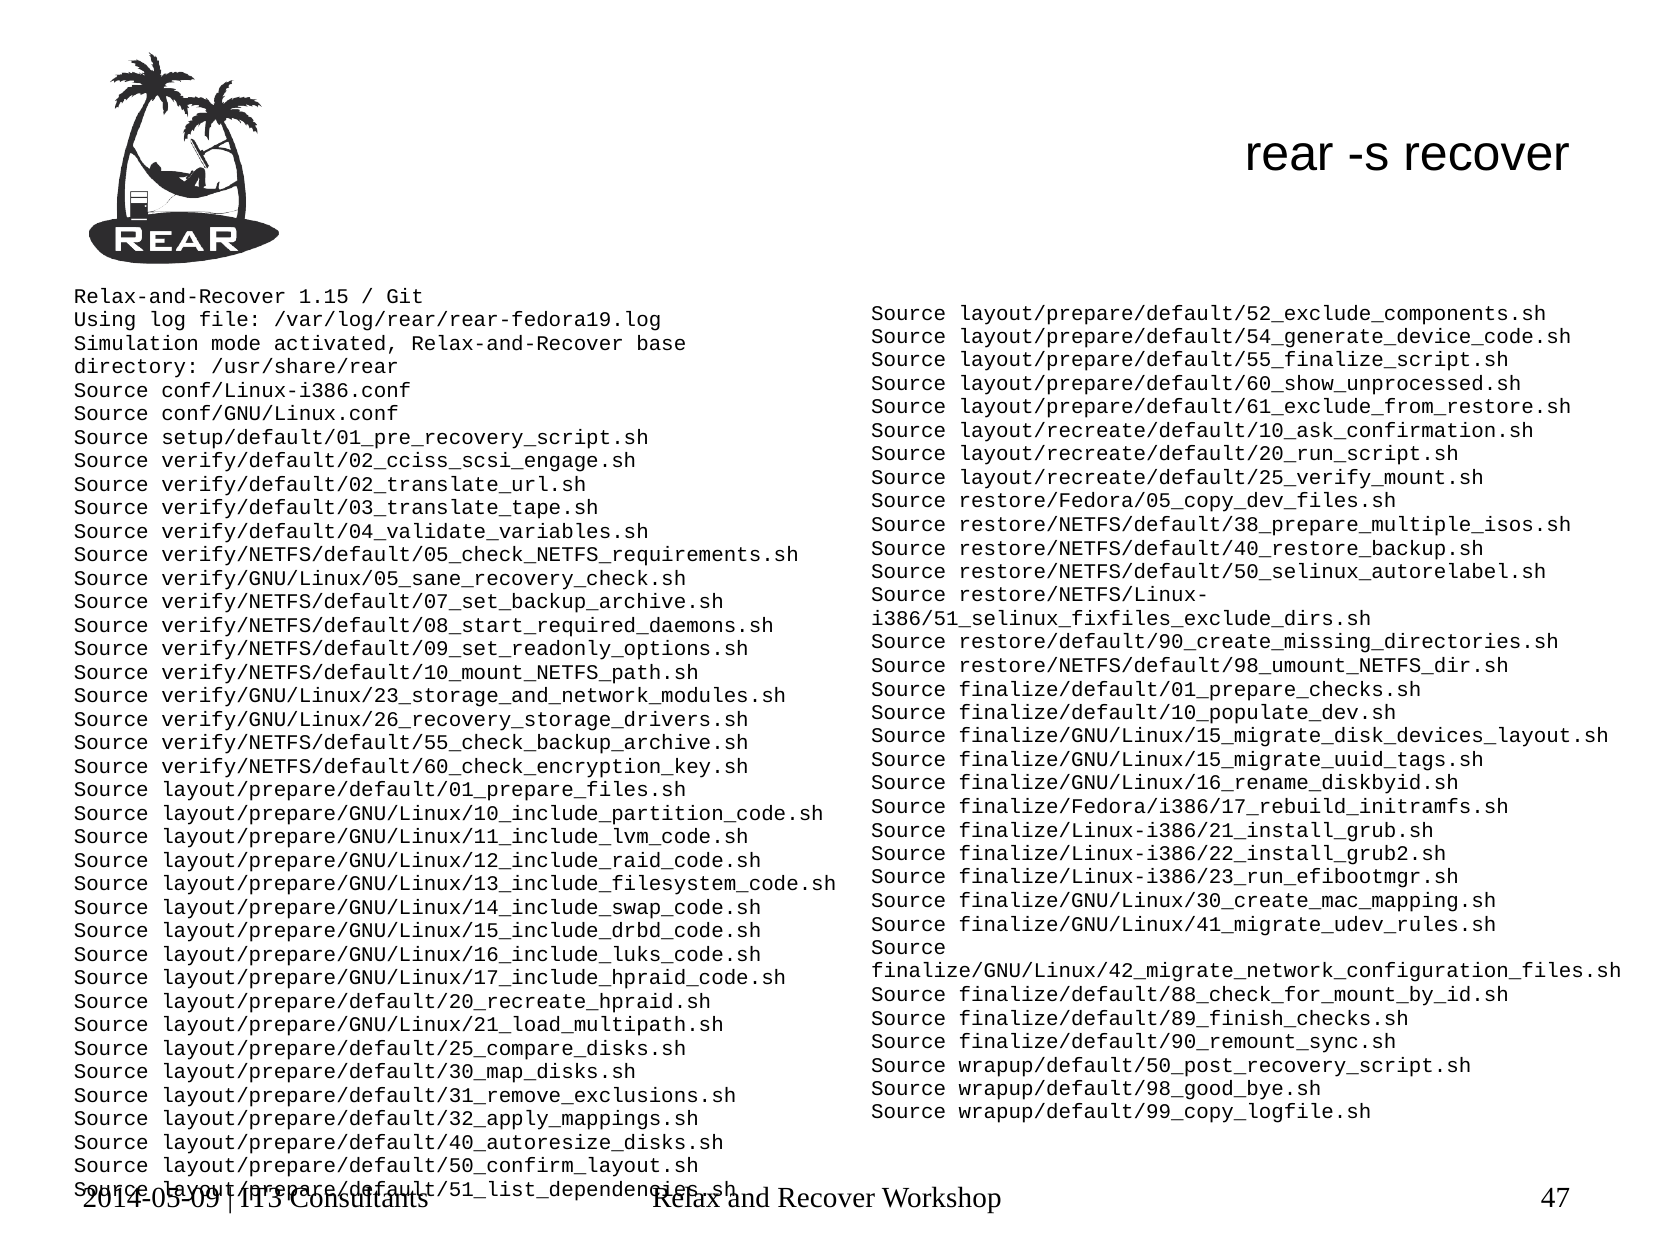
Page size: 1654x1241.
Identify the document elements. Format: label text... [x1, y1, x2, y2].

text_box Source layout/prepare/default/52_exclude_components.sh Source layout/prepare/default/54_generate_device_code.sh Source layout/prepare/default/55_finalize_script.sh Source layout/prepare/default/60_show_unprocessed.sh Source layout/prepare/default/61_exclude_from_restore.sh Source layout/recreate/default/10_ask_confirmation.sh Source layout/recreate/default/20_run_script.sh Source layout/recreate/default/25_verify_mount.sh Source restore/Fedora/05_copy_dev_files.sh Source restore/NETFS/default/38_prepare_multiple_isos.sh Source restore/NETFS/default/40_restore_backup.sh Source restore/NETFS/default/50_selinux_autorelabel.sh Source restore/NETFS/Linux-i386/51_selinux_fixfiles_exclude_dirs.sh Source restore/default/90_create_missing_directories.sh Source restore/NETFS/default/98_umount_NETFS_dir.sh Source finalize/default/01_prepare_checks.sh Source finalize/default/10_populate_dev.sh Source finalize/GNU/Linux/15_migrate_disk_devices_layout.sh Source finalize/GNU/Linux/15_migrate_uuid_tags.sh Source finalize/GNU/Linux/16_rename_diskbyid.sh Source finalize/Fedora/i386/17_rebuild_initramfs.sh Source finalize/Linux-i386/21_install_grub.sh Source finalize/Linux-i386/22_install_grub2.sh Source finalize/Linux-i386/23_run_efibootmgr.sh Source finalize/GNU/Linux/30_create_mac_mapping.sh Source finalize/GNU/Linux/41_migrate_udev_rules.sh Source finalize/GNU/Linux/42_migrate_network_configuration_files.sh Source finalize/default/88_check_for_mount_by_id.sh Source finalize/default/89_finish_checks.sh Source finalize/default/90_remount_sync.sh Source wrapup/default/50_post_recovery_script.sh Source wrapup/default/98_good_bye.sh Source wrapup/default/99_copy_logfile.sh [856, 295, 1653, 1165]
text_box Relax-and-Recover 1.15 / Git Using log file: /var/log/rear/rear-fedora19.log Simulation mode activated, Relax-and-Recover base directory: /usr/share/rear Source conf/Linux-i386.conf Source conf/GNU/Linux.conf Source setup/default/01_pre_recovery_script.sh Source verify/default/02_cciss_scsi_engage.sh Source verify/default/02_translate_url.sh Source verify/default/03_translate_tape.sh Source verify/default/04_validate_variables.sh Source verify/NETFS/default/05_check_NETFS_requirements.sh Source verify/GNU/Linux/05_sane_recovery_check.sh Source verify/NETFS/default/07_set_backup_archive.sh Source verify/NETFS/default/08_start_required_daemons.sh Source verify/NETFS/default/09_set_readonly_options.sh Source verify/NETFS/default/10_mount_NETFS_path.sh Source verify/GNU/Linux/23_storage_and_network_modules.sh Source verify/GNU/Linux/26_recovery_storage_drivers.sh Source verify/NETFS/default/55_check_backup_archive.sh Source verify/NETFS/default/60_check_encryption_key.sh Source layout/prepare/default/01_prepare_files.sh Source layout/prepare/GNU/Linux/10_include_partition_code.sh Source layout/prepare/GNU/Linux/11_include_lvm_code.sh Source layout/prepare/GNU/Linux/12_include_raid_code.sh Source layout/prepare/GNU/Linux/13_include_filesystem_code.sh Source layout/prepare/GNU/Linux/14_include_swap_code.sh Source layout/prepare/GNU/Linux/15_include_drbd_code.sh Source layout/prepare/GNU/Linux/16_include_luks_code.sh Source layout/prepare/GNU/Linux/17_include_hpraid_code.sh Source layout/prepare/default/20_recreate_hpraid.sh Source layout/prepare/GNU/Linux/21_load_multipath.sh Source layout/prepare/default/25_compare_disks.sh Source layout/prepare/default/30_map_disks.sh Source layout/prepare/default/31_remove_exclusions.sh Source layout/prepare/default/32_apply_mappings.sh Source layout/prepare/default/40_autoresize_disks.sh Source layout/prepare/default/50_confirm_layout.sh Source layout/prepare/default/51_list_dependencies.sh [59, 278, 857, 1241]
title rear -s recover [295, 49, 1571, 257]
picture [88, 52, 279, 266]
